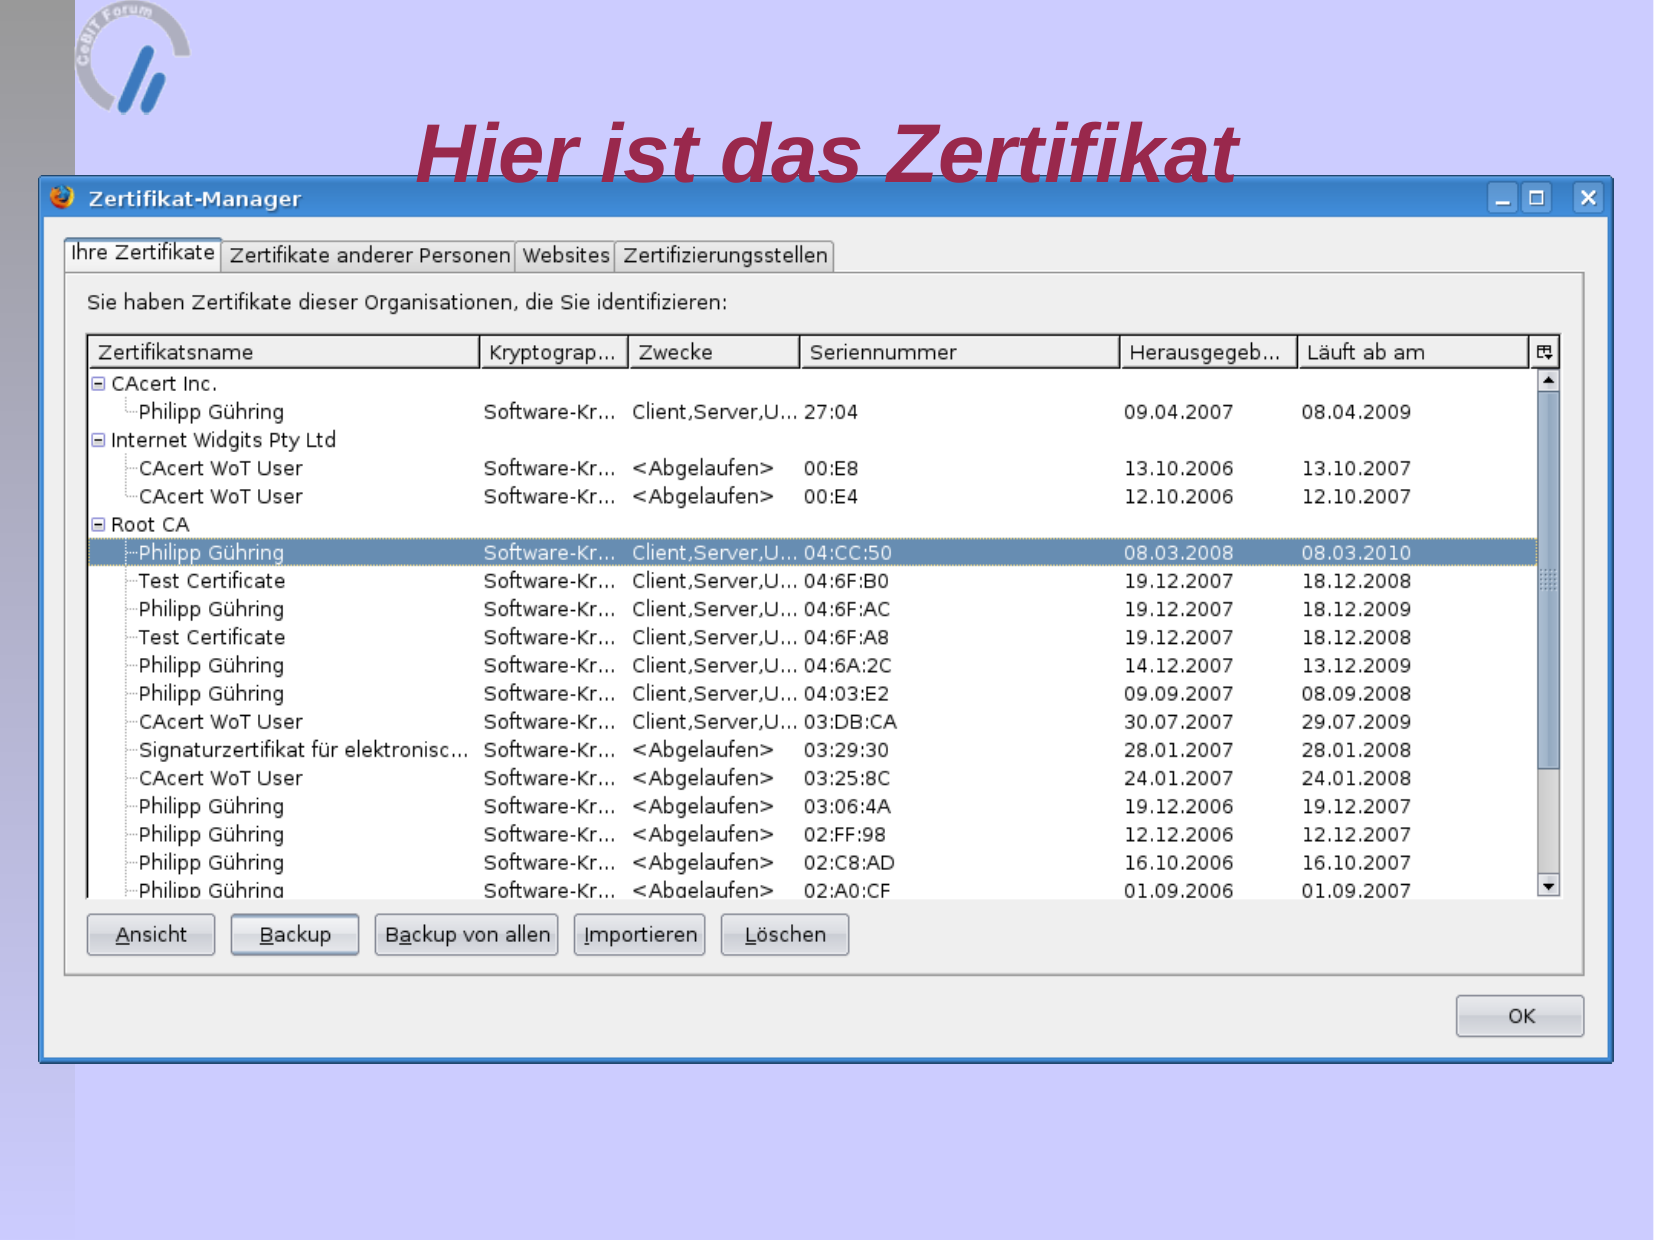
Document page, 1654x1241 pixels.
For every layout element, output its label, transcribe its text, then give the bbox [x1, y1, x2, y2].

title Hier ist das Zertifikat [121, 49, 1534, 257]
picture [38, 175, 1614, 1064]
